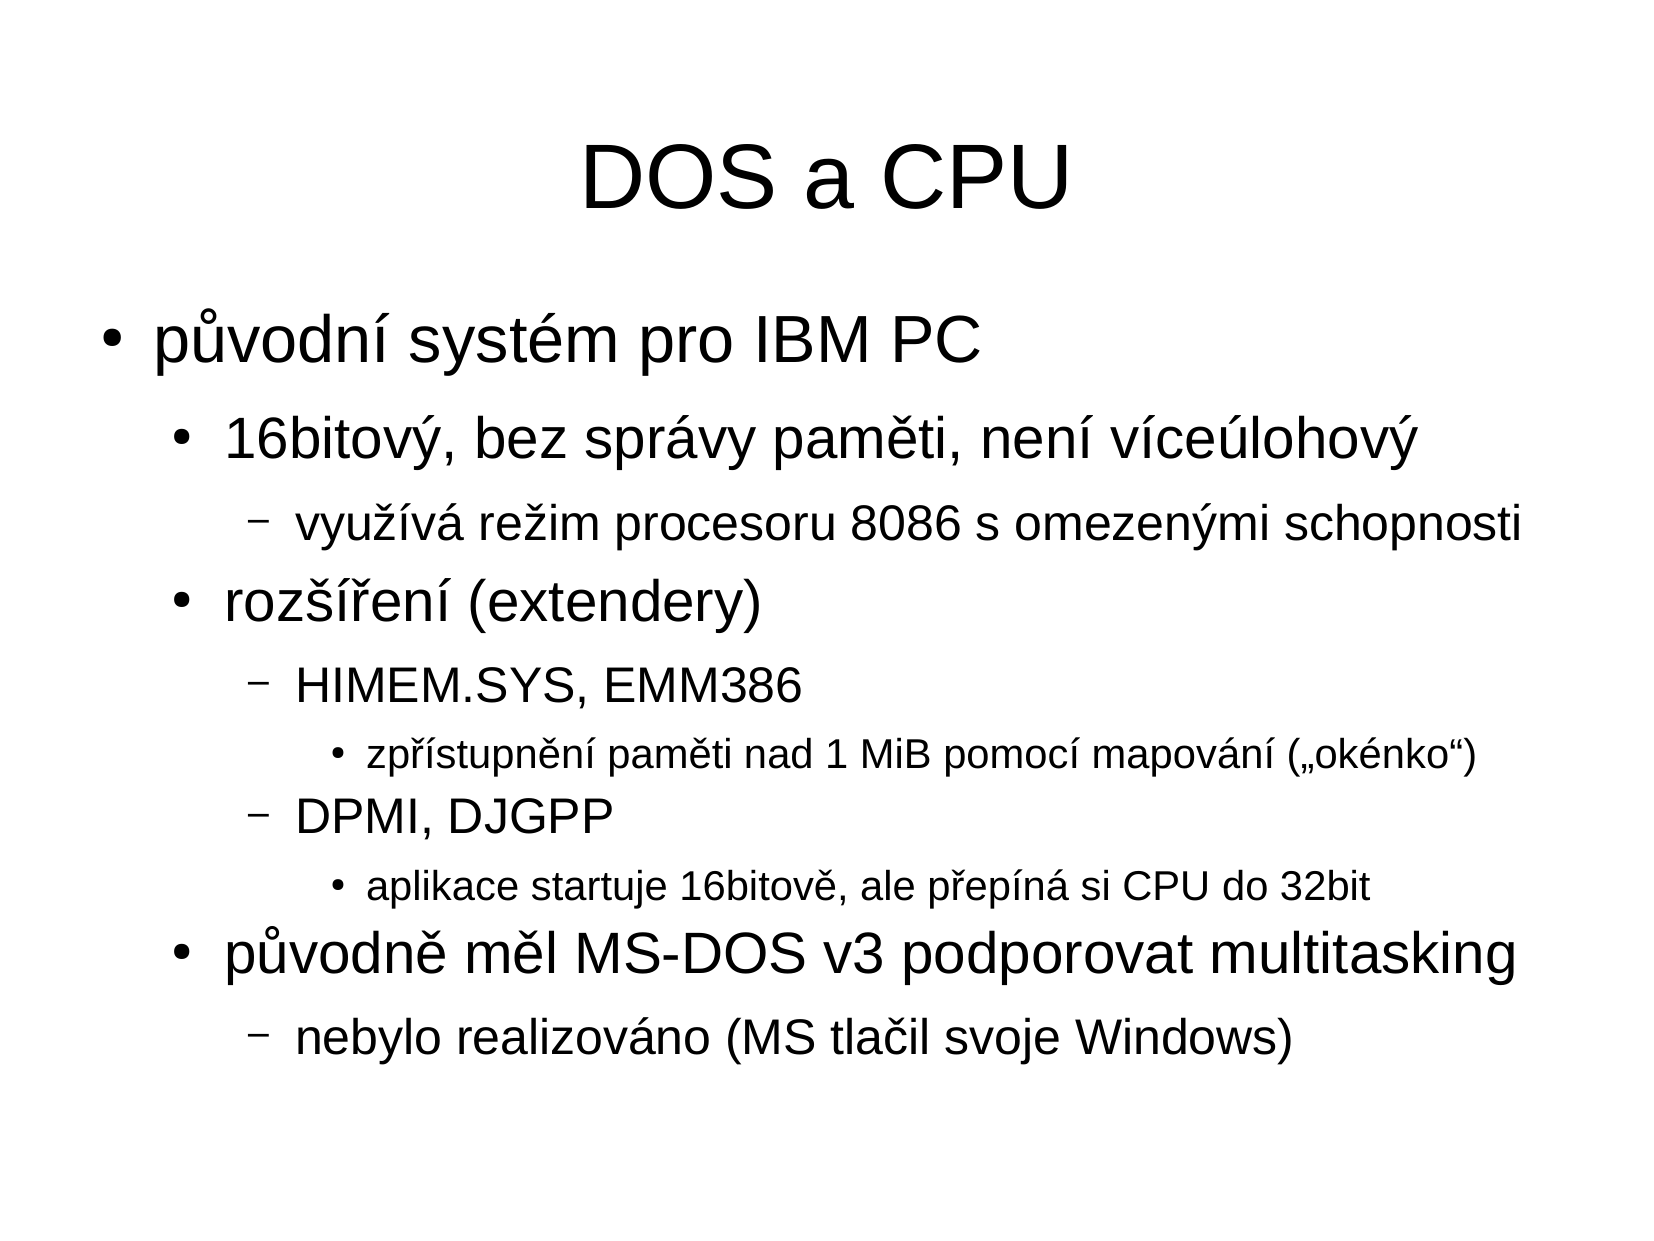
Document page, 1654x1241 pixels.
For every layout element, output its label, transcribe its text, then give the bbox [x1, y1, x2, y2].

title DOS a CPU [82, 80, 1571, 273]
list původní systém pro IBM PC 16bitový, bez správy paměti, není víceúlohový využívá režim procesoru 8086 s omezenými schopnosti rozšíření (extendery) HIMEM.SYS, EMM386 zpřístupnění paměti nad 1 MiB pomocí mapování („okénko“) DPMI, DJGPP aplikace startuje 16bitově, ale přepíná si CPU do 32bit původně měl MS-DOS v3 podporovat multitasking nebylo realizováno (MS tlačil svoje Windows) [82, 302, 1571, 1106]
